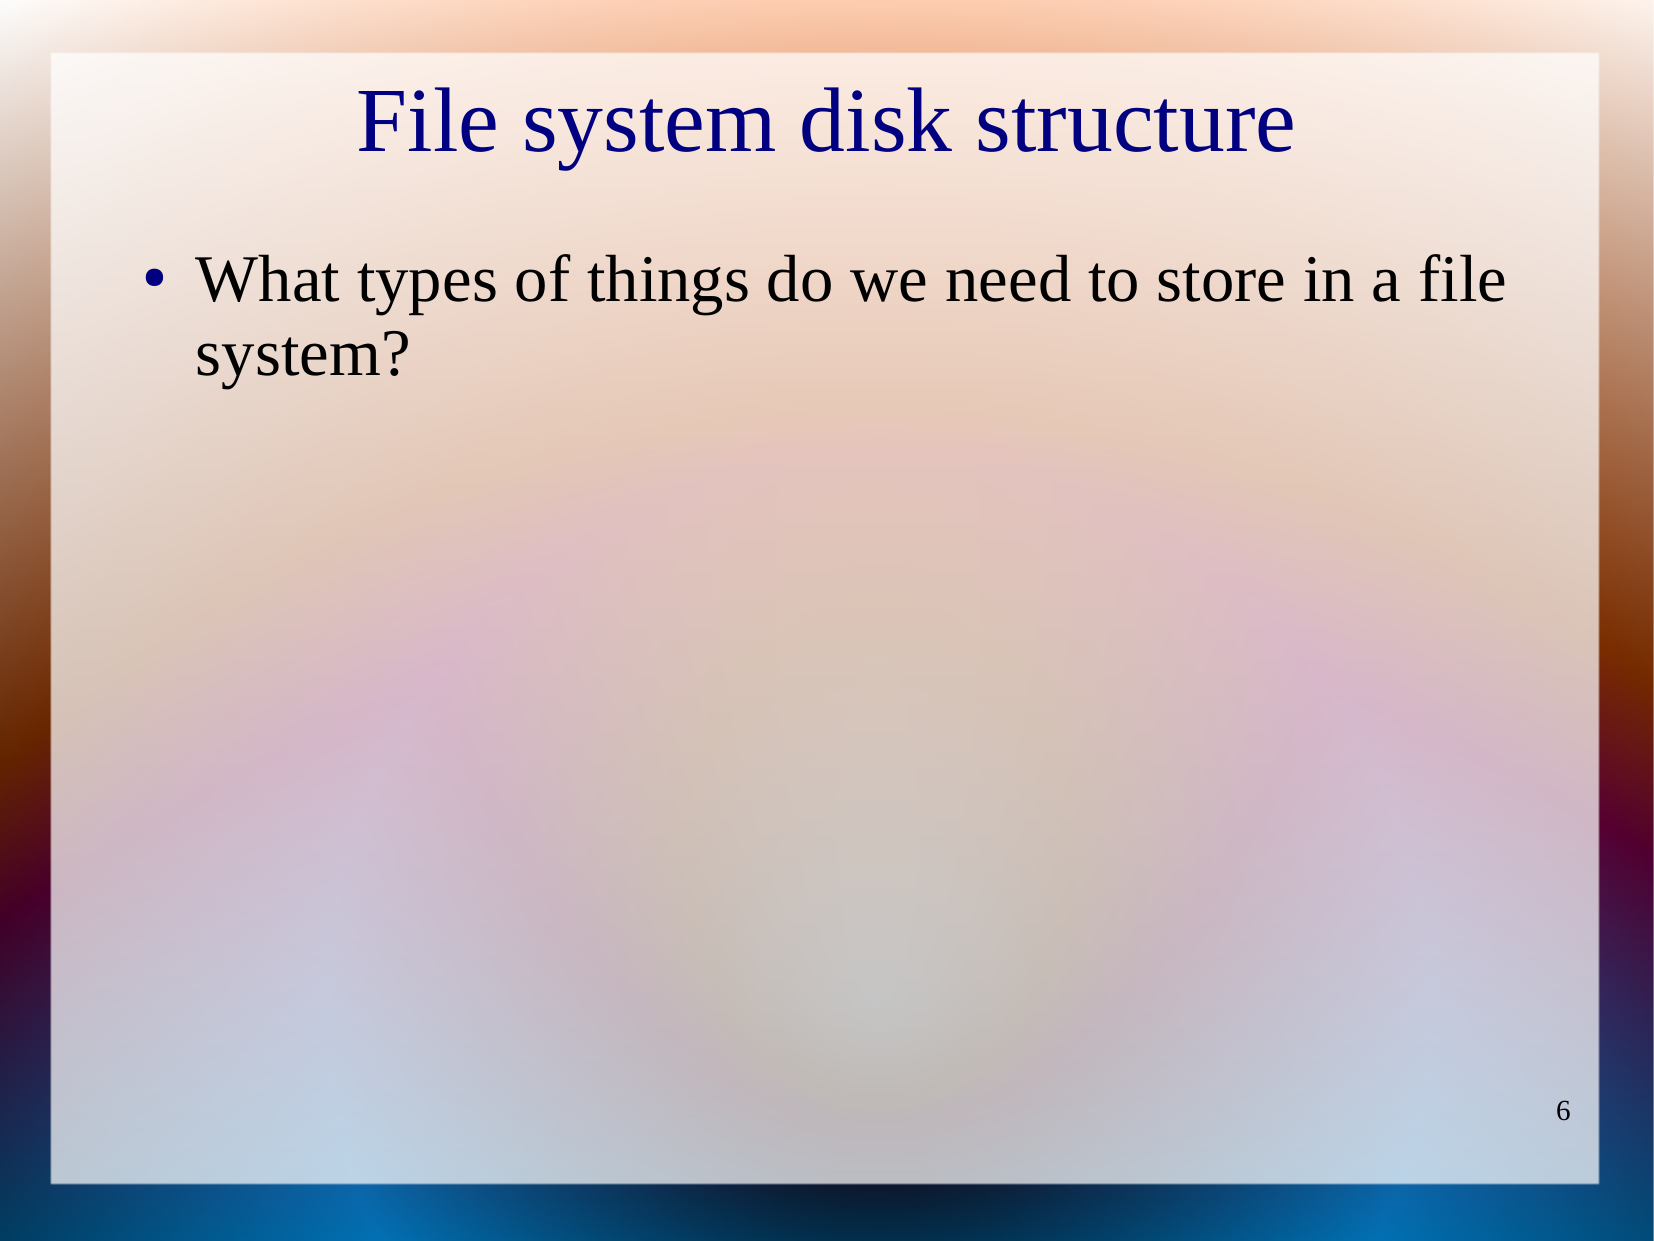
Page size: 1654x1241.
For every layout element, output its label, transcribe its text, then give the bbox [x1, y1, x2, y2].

list What types of things do we need to store in a file system? [110, 234, 1620, 1109]
picture [0, 0, 1654, 1241]
title File system disk structure [37, 38, 1618, 180]
